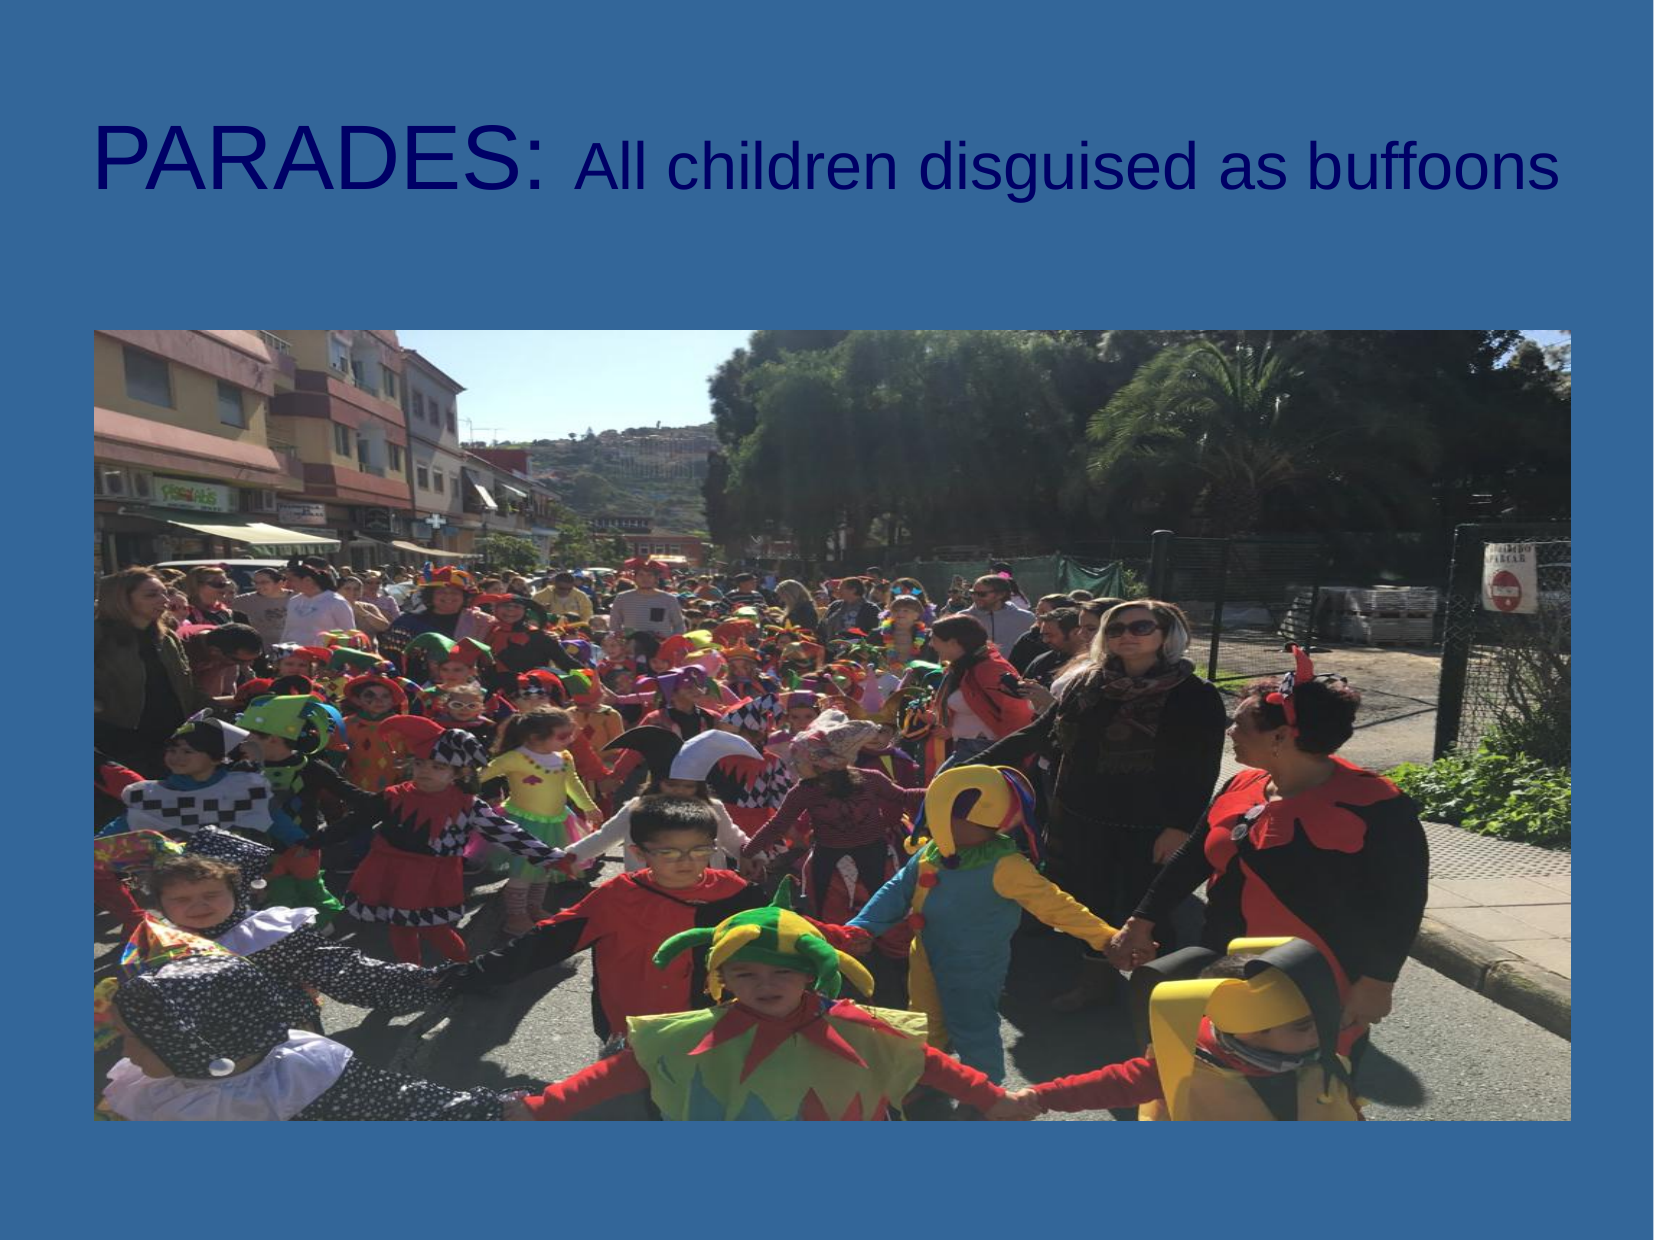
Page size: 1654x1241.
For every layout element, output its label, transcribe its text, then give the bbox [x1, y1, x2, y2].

title PARADES: All children disguised as buffoons [82, 49, 1571, 257]
picture [94, 330, 1571, 1121]
